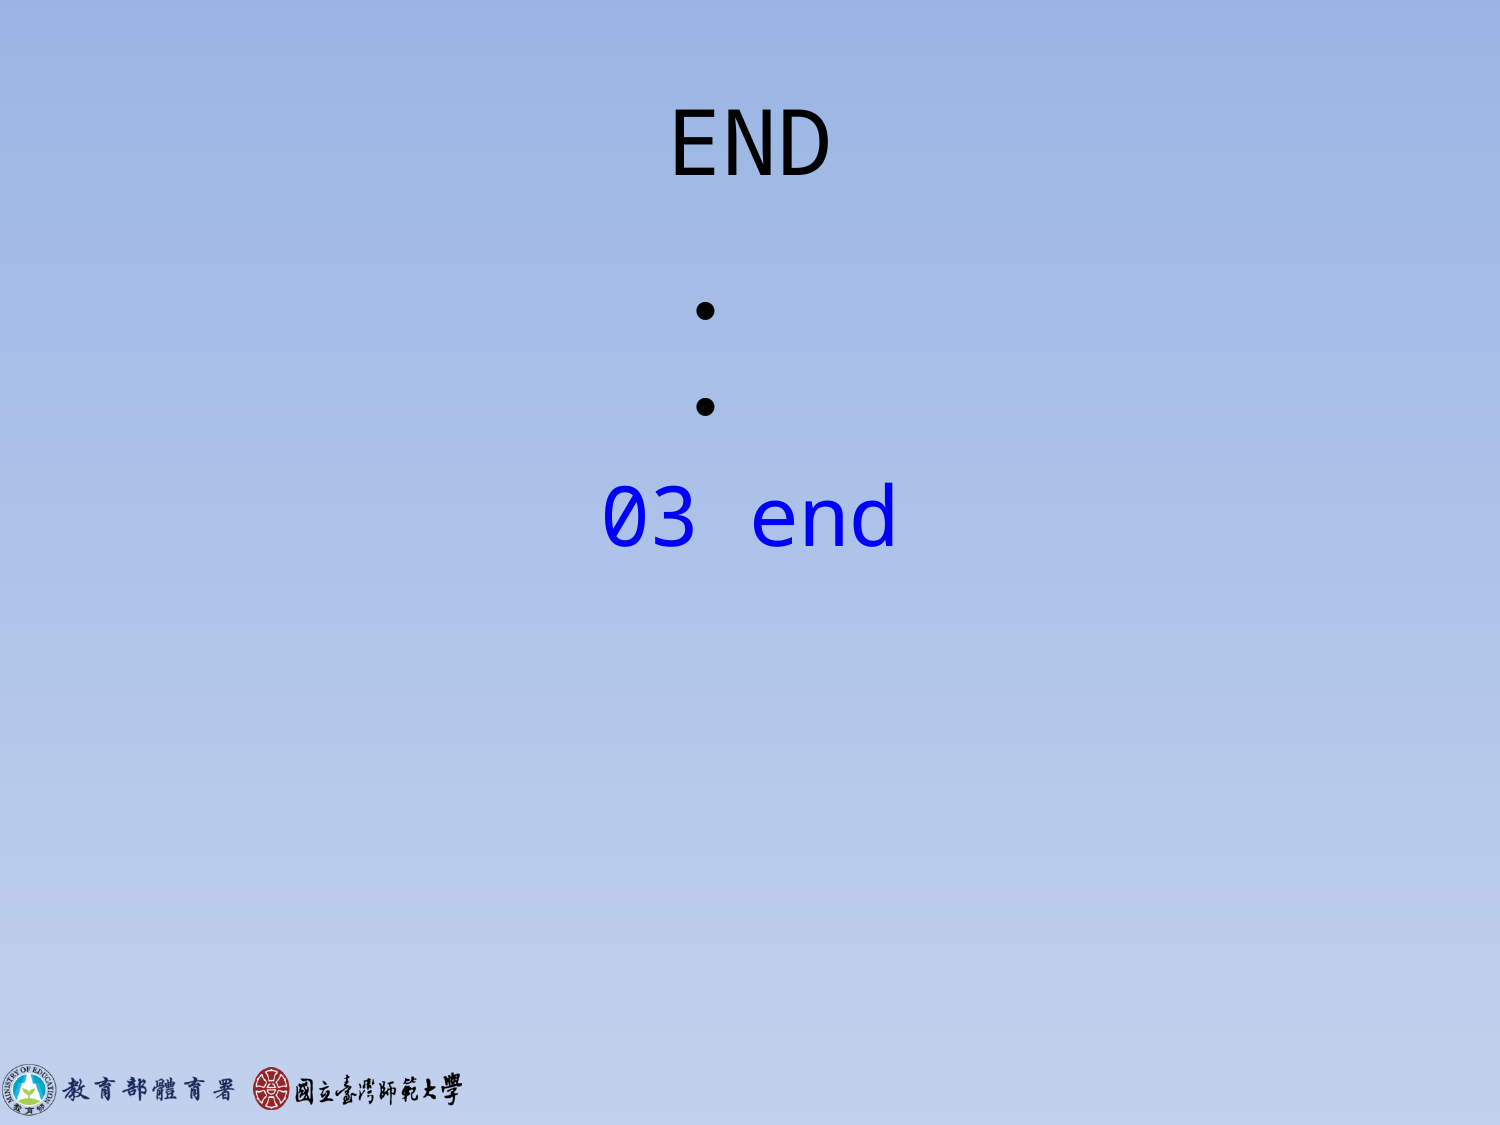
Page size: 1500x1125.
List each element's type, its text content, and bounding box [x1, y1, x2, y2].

list 03 end [75, 262, 1426, 1005]
title END [75, 45, 1426, 233]
